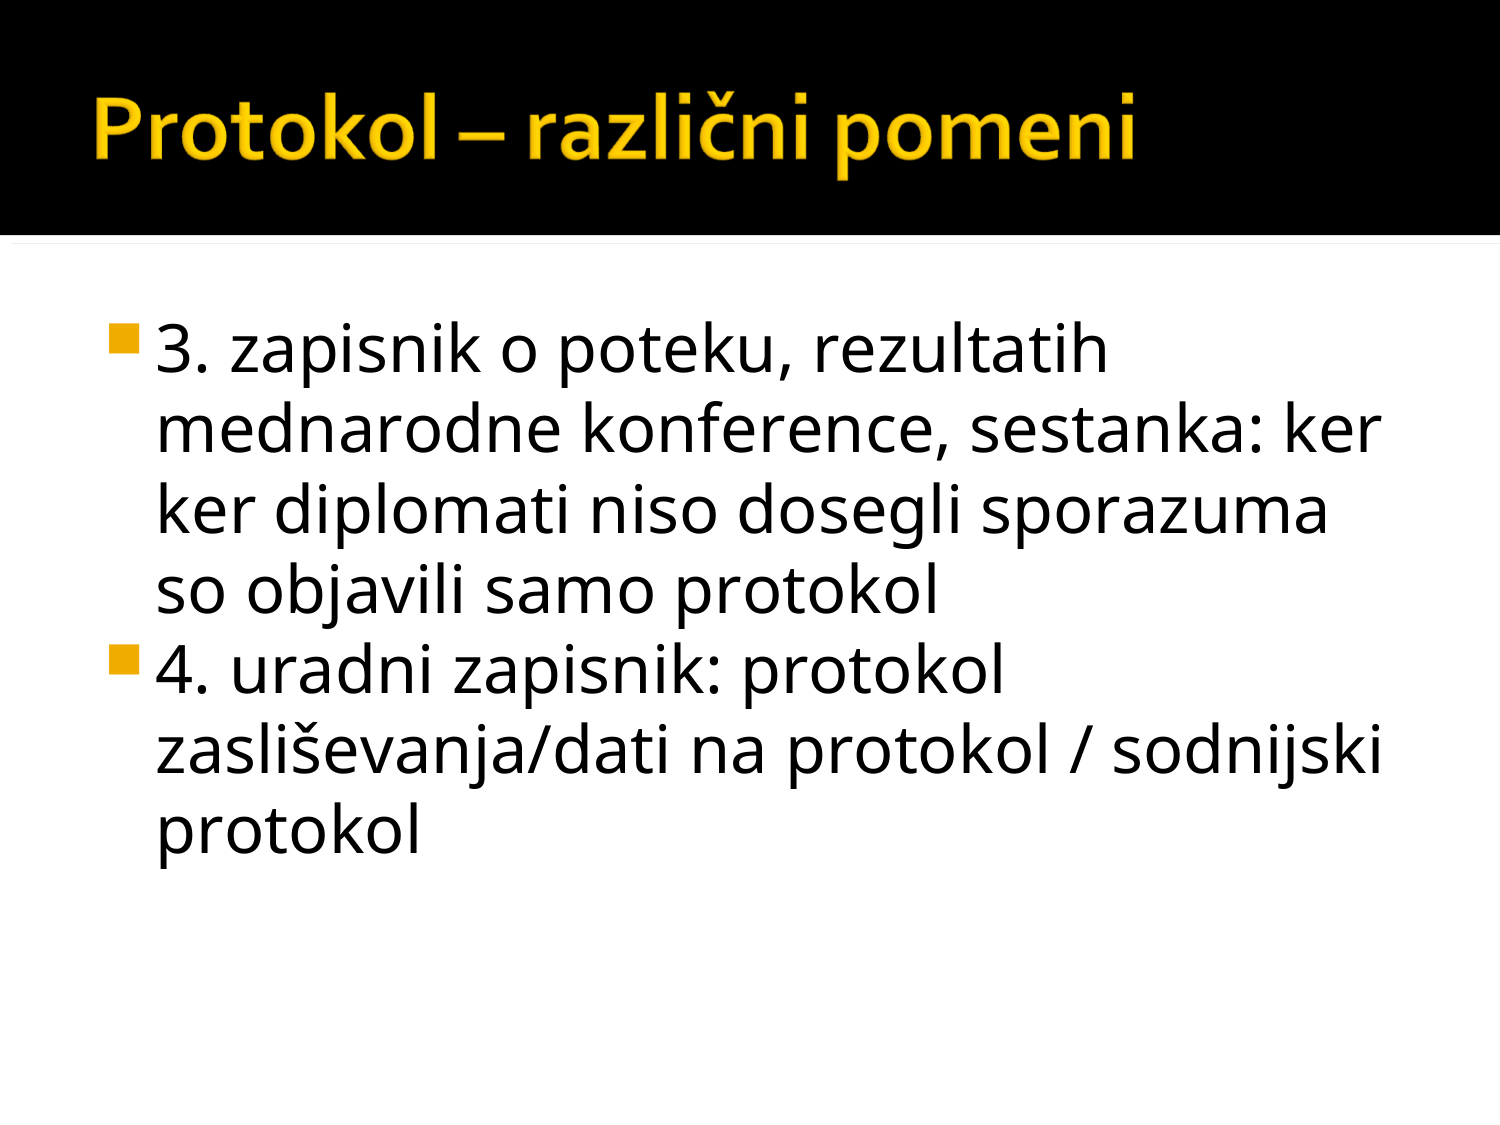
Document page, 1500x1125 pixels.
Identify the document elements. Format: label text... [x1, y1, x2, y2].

text_box [31, 24, 1427, 233]
list 3. zapisnik o poteku, rezultatih mednarodne konference, sestanka: ker ker diplomati niso dosegli sporazuma so objavili samo protokol 4. uradni zapisnik: protokol zasliševanja/dati na protokol / sodnijski protokol [75, 291, 1426, 1051]
